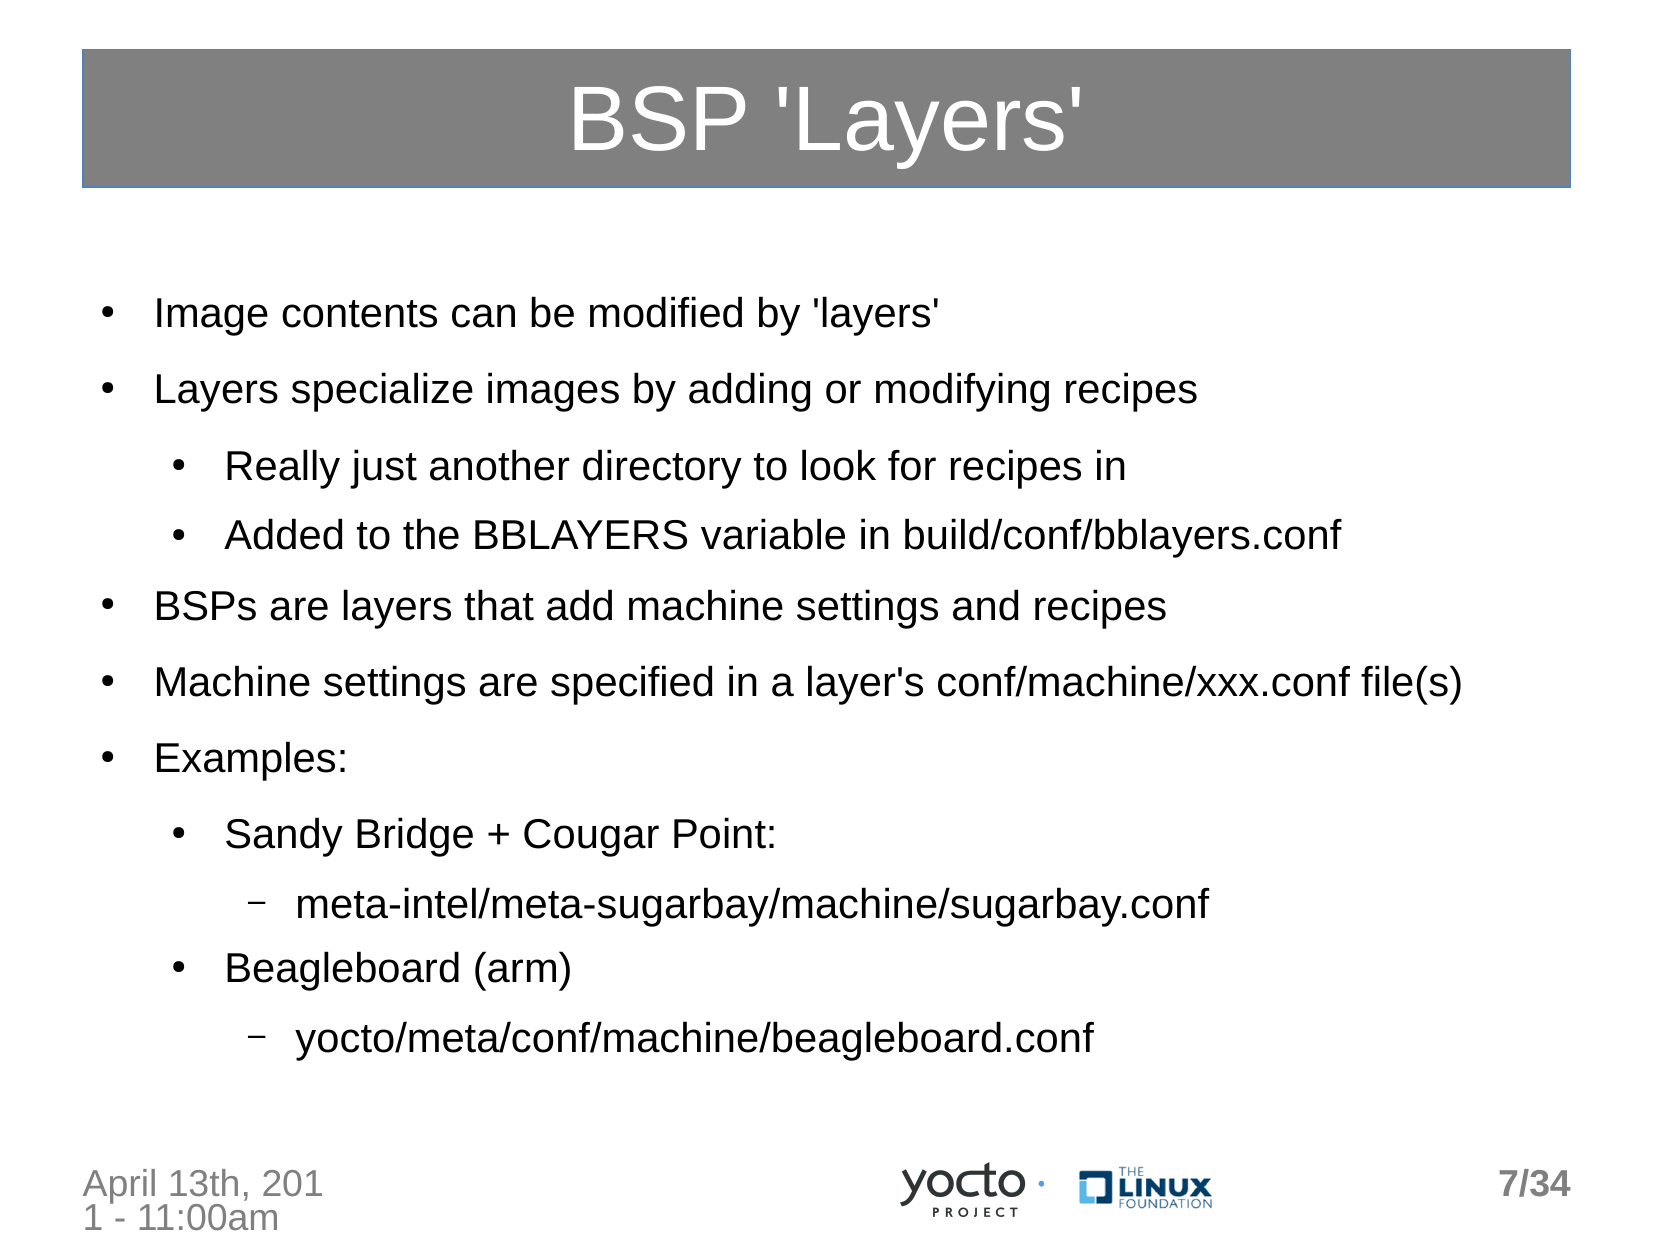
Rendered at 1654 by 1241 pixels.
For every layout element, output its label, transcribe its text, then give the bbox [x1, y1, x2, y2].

picture [1075, 1162, 1215, 1211]
list Image contents can be modified by 'layers' Layers specialize images by adding or modifying recipes Really just another directory to look for recipes in Added to the BBLAYERS variable in build/conf/bblayers.conf BSPs are layers that add machine settings and recipes Machine settings are specified in a layer's conf/machine/xxx.conf file(s) Examples: Sandy Bridge + Cougar Point: meta-intel/meta-sugarbay/machine/sugarbay.conf Beagleboard (arm) yocto/meta/conf/machine/beagleboard.conf [82, 290, 1571, 1094]
title BSP 'Layers' [82, 49, 1571, 188]
picture [900, 1162, 1044, 1217]
